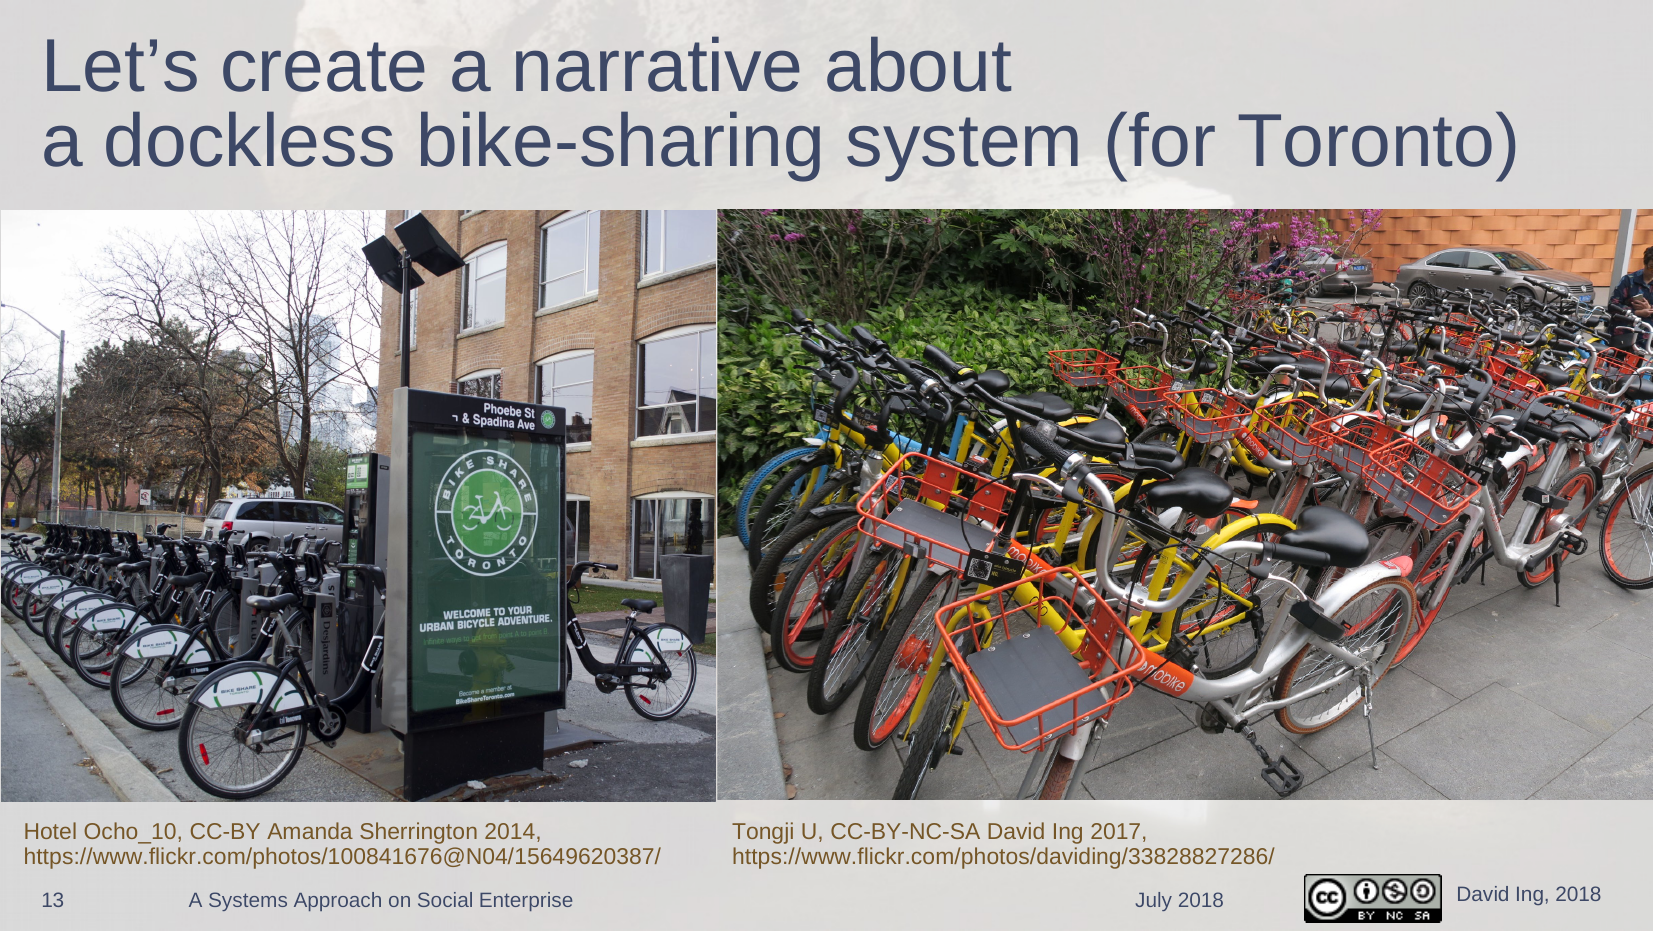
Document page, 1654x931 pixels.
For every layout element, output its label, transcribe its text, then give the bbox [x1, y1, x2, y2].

picture [1, 210, 716, 802]
table_cell Pursuits: [0, 0, 1653, 931]
picture [717, 209, 1653, 800]
text_box Hotel Ocho_10, CC-BY Amanda Sherrington 2014, https://www.flickr.com/photos/100841676@N04/15649620387/ [8, 811, 711, 878]
text_box Tongji U, CC-BY-NC-SA David Ing 2017, https://www.flickr.com/photos/daviding/33828827286/ [717, 811, 1420, 878]
picture [1304, 874, 1442, 923]
title Let’s create a narrative about a dockless bike-sharing system (for Toronto) [41, 30, 1613, 183]
